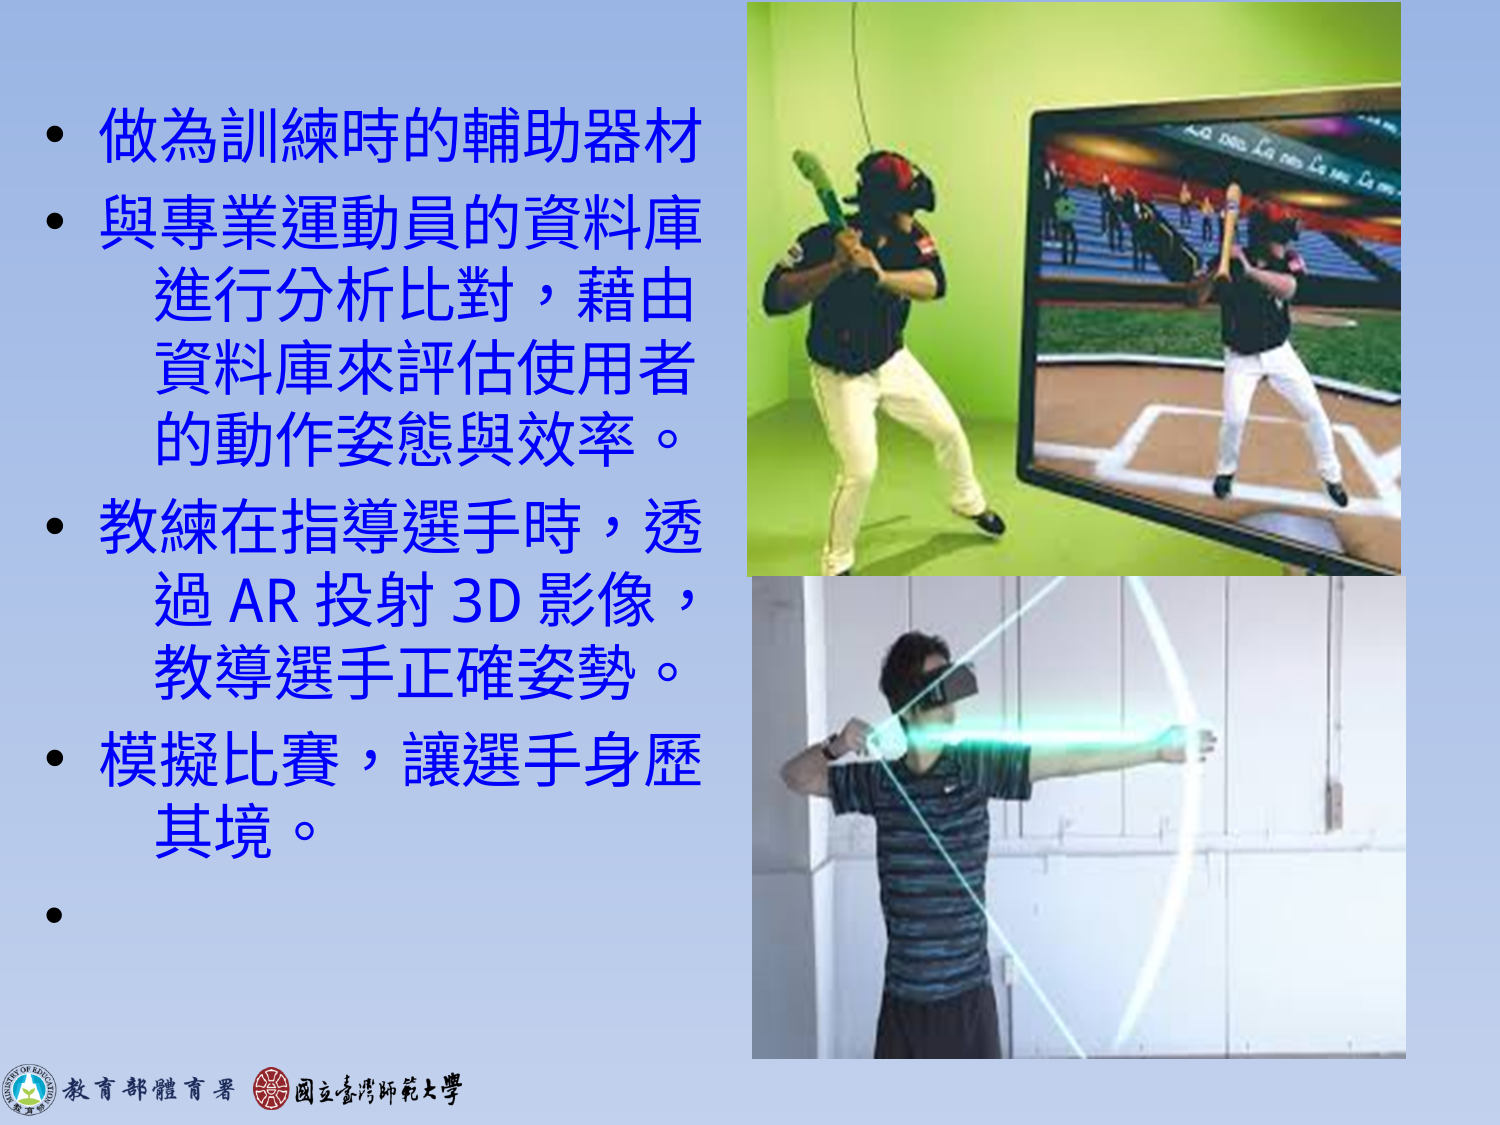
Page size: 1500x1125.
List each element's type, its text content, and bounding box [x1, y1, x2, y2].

picture [747, 2, 1406, 1059]
list 做為訓練時的輔助器材 與專業運動員的資料庫進行分析比對，藉由資料庫來評估使用者的動作姿態與效率。 教練在指導選手時，透過AR投射3D影像，教導選手正確姿勢。 模擬比賽，讓選手身歷其境。 [29, 90, 738, 1005]
